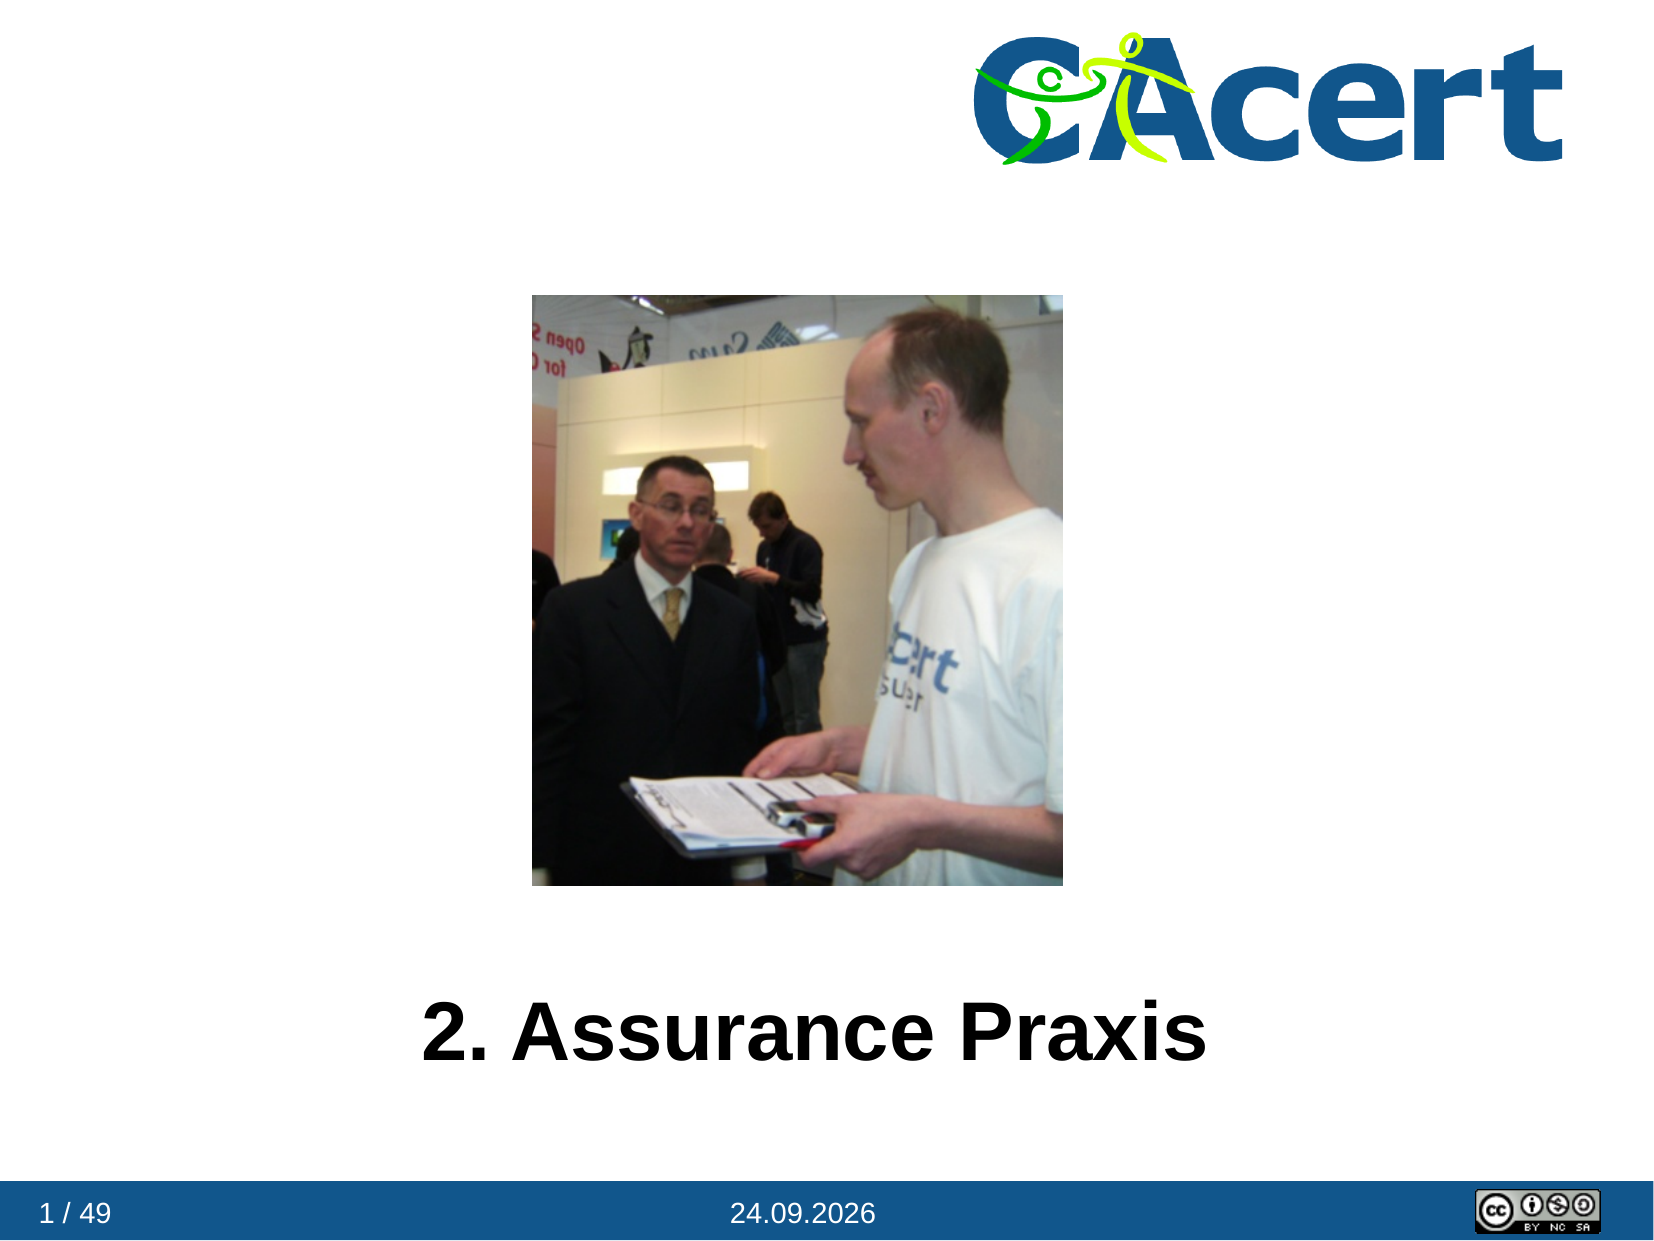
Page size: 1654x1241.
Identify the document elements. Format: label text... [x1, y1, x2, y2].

picture [532, 295, 1063, 886]
title 2. Assurance Praxis [70, 941, 1560, 1123]
picture [972, 30, 1564, 166]
picture [1475, 1189, 1601, 1234]
